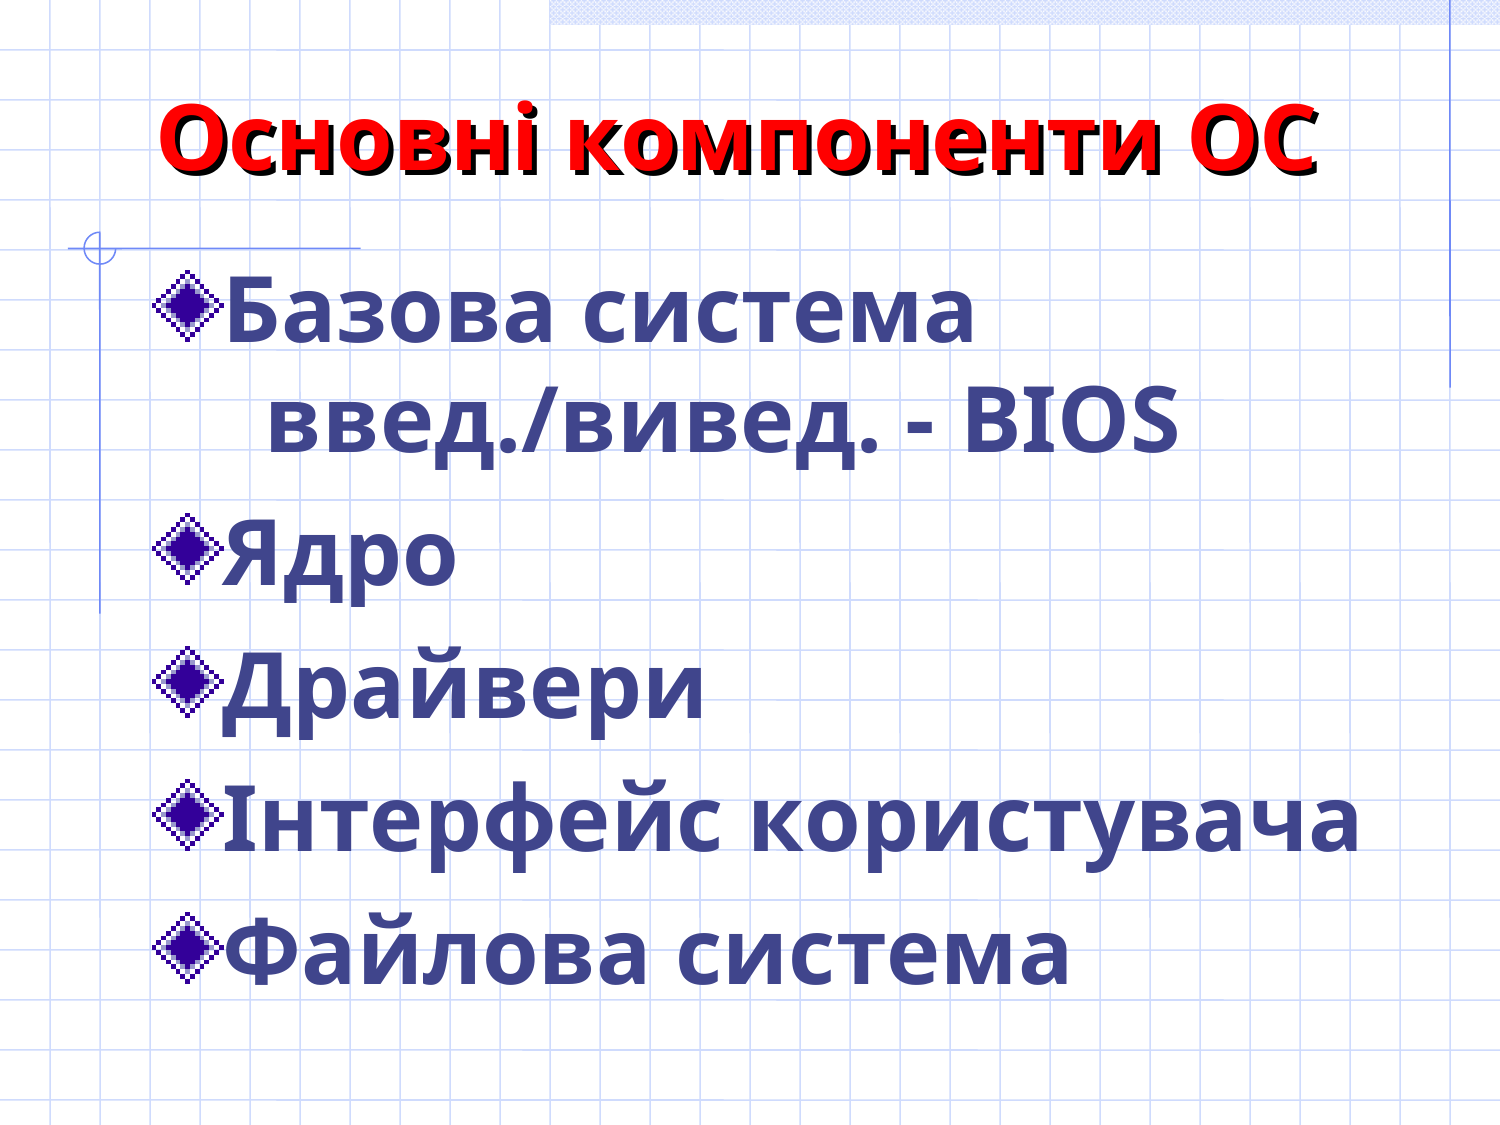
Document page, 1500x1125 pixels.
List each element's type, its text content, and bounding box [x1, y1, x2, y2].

list Базова система введ./вивед. - BIOS Ядро Драйвери Інтерфейс користувача Файлова система [137, 243, 1413, 1024]
title Основні компоненти ОС [99, 50, 1375, 197]
